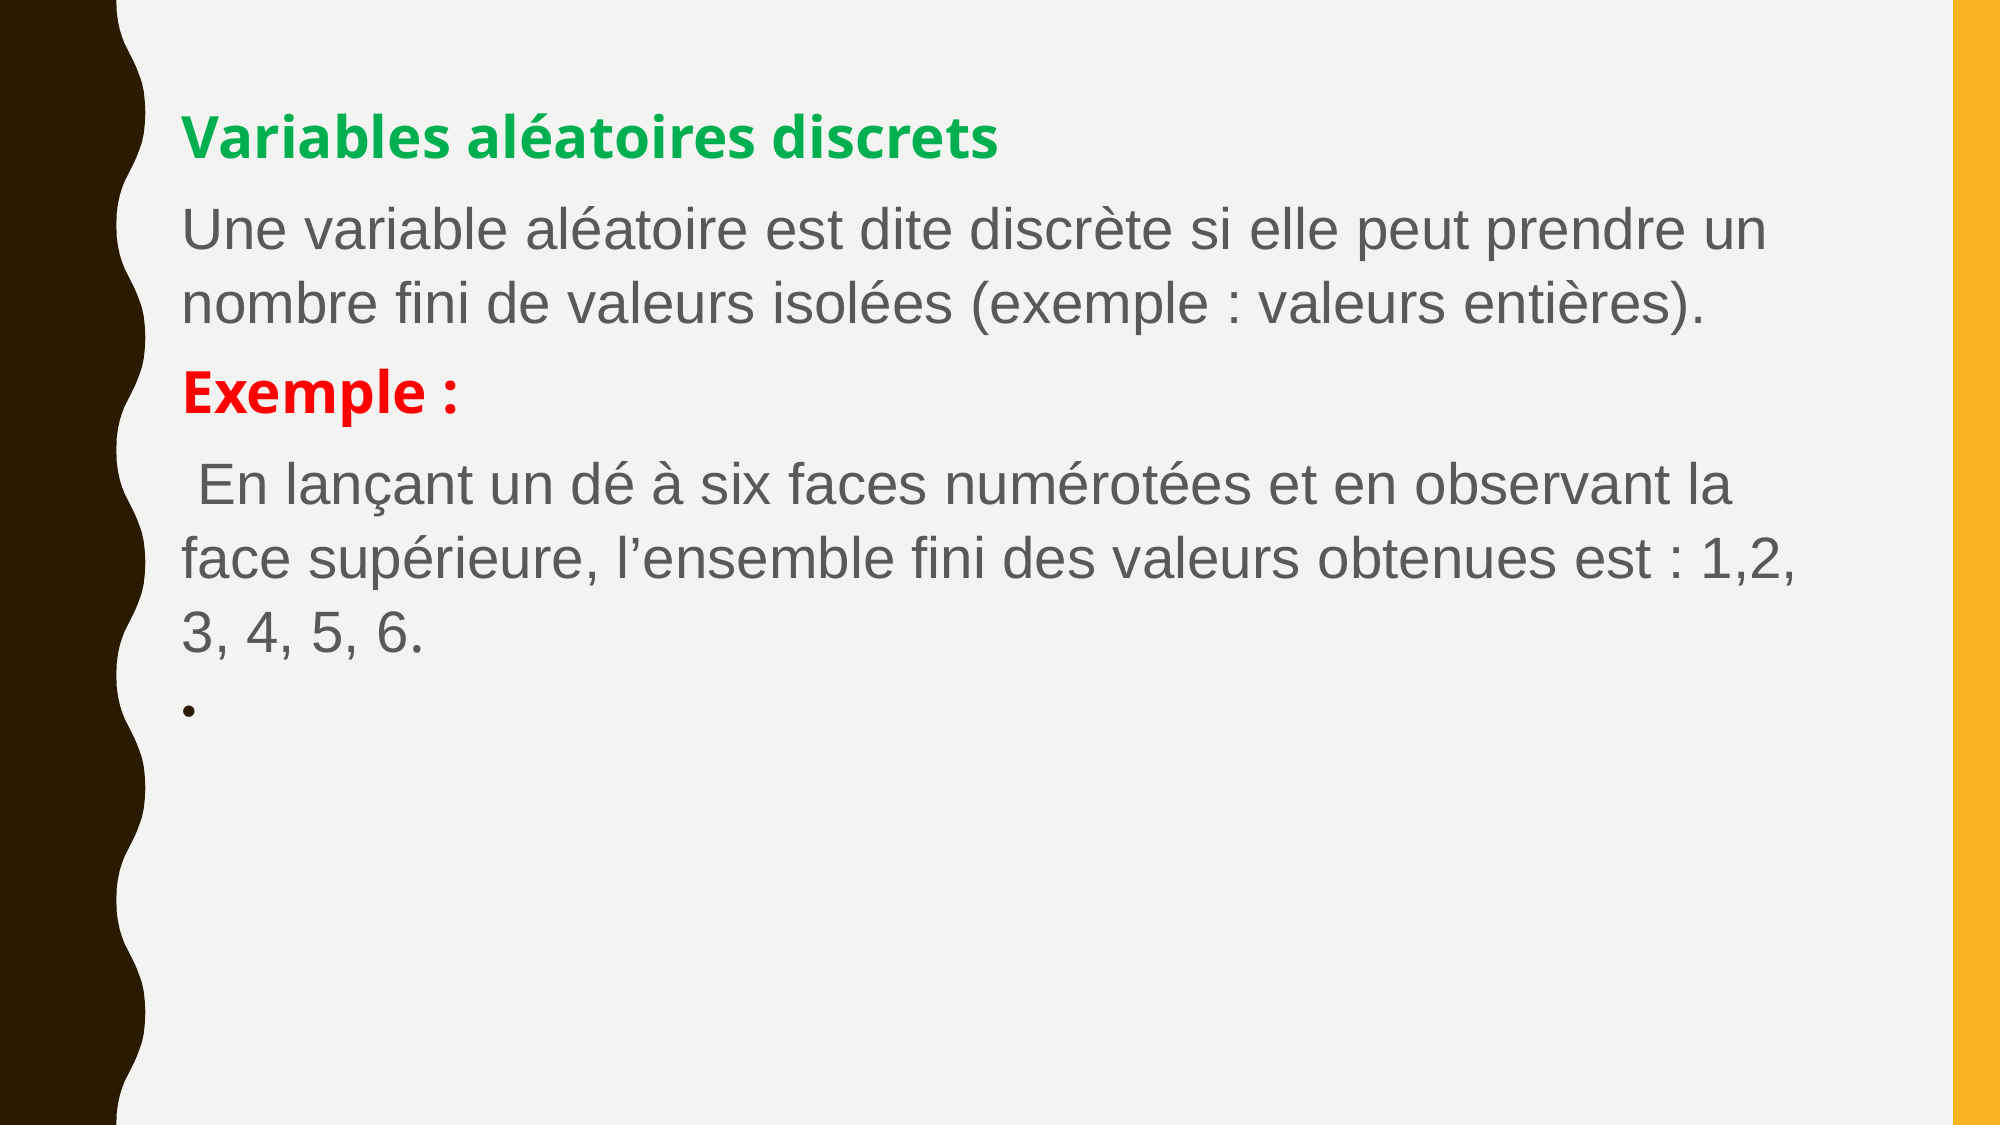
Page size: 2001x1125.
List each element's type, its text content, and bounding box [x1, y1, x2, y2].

list Variables aléatoires discrets Une variable aléatoire est dite discrète si elle peut prendre un nombre fini de valeurs isolées (exemple : valeurs entières). Exemple : En lançant un dé à six faces numérotées et en observant la face supérieure, l’ensemble fini des valeurs obtenues est : 1,2, 3, 4, 5, 6. [166, 88, 1876, 965]
